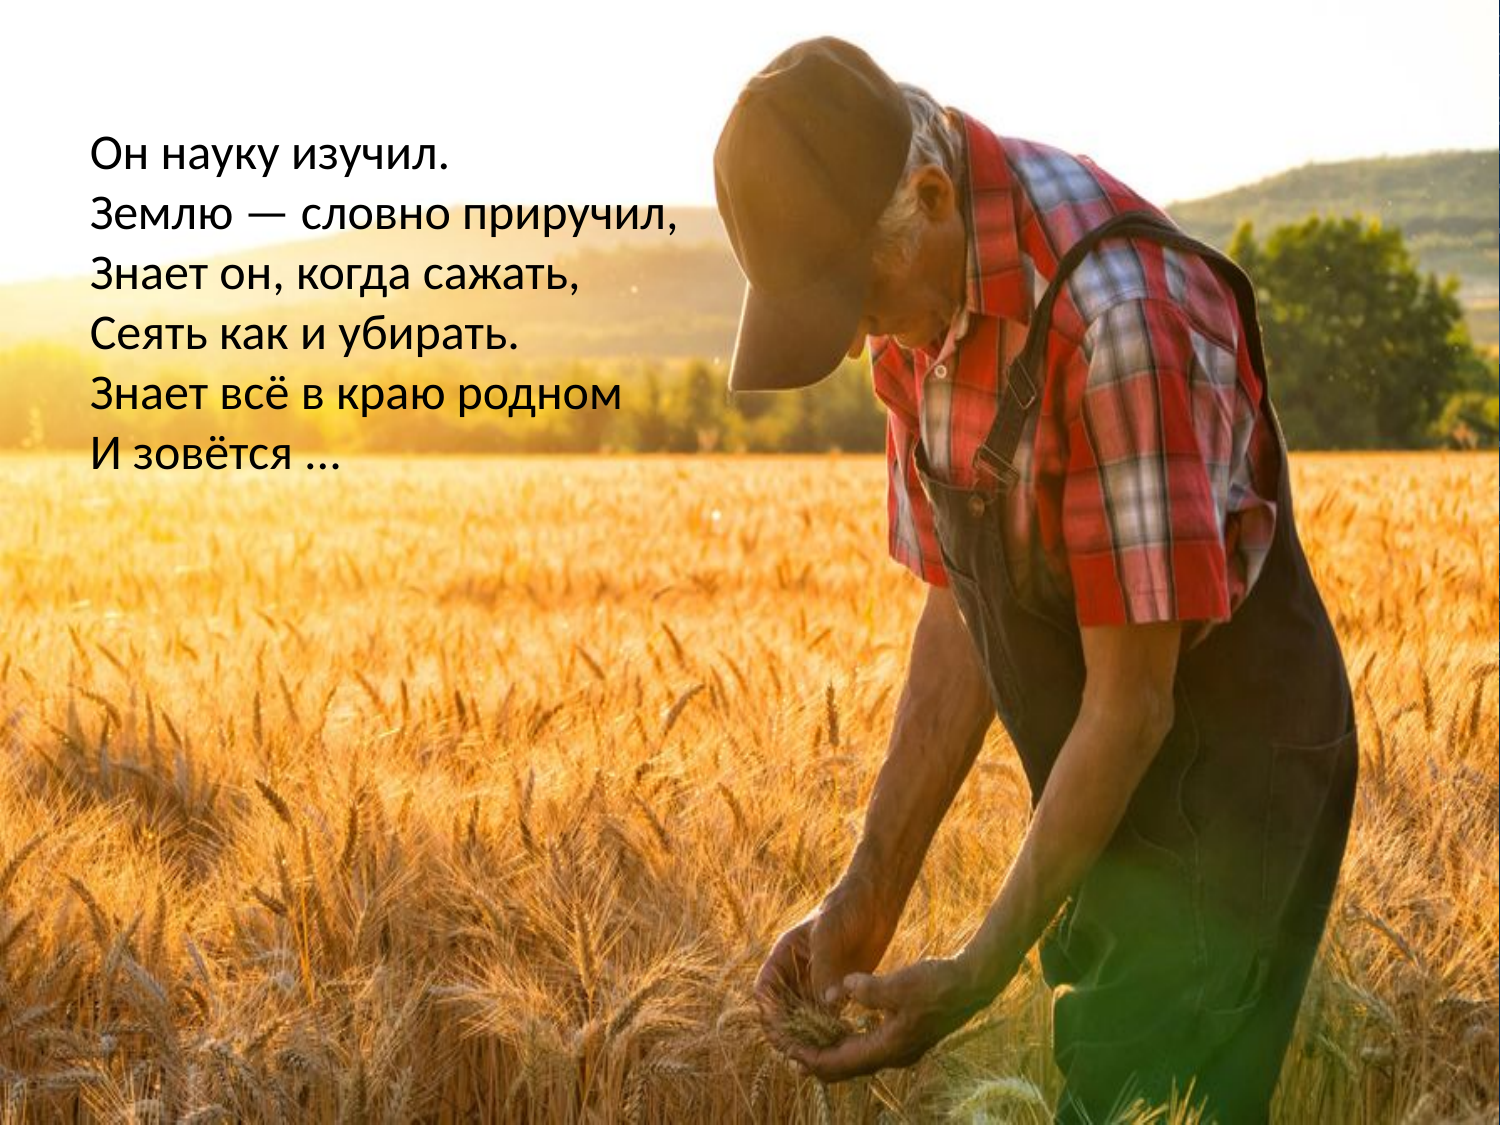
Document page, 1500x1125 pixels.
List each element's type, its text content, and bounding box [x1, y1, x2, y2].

picture [0, 0, 1499, 1125]
text_box Он науку изучил. Землю — словно приручил, Знает он, когда сажать, Сеять как и убирать. Знает всё в краю родном И зовётся ... [75, 112, 700, 533]
